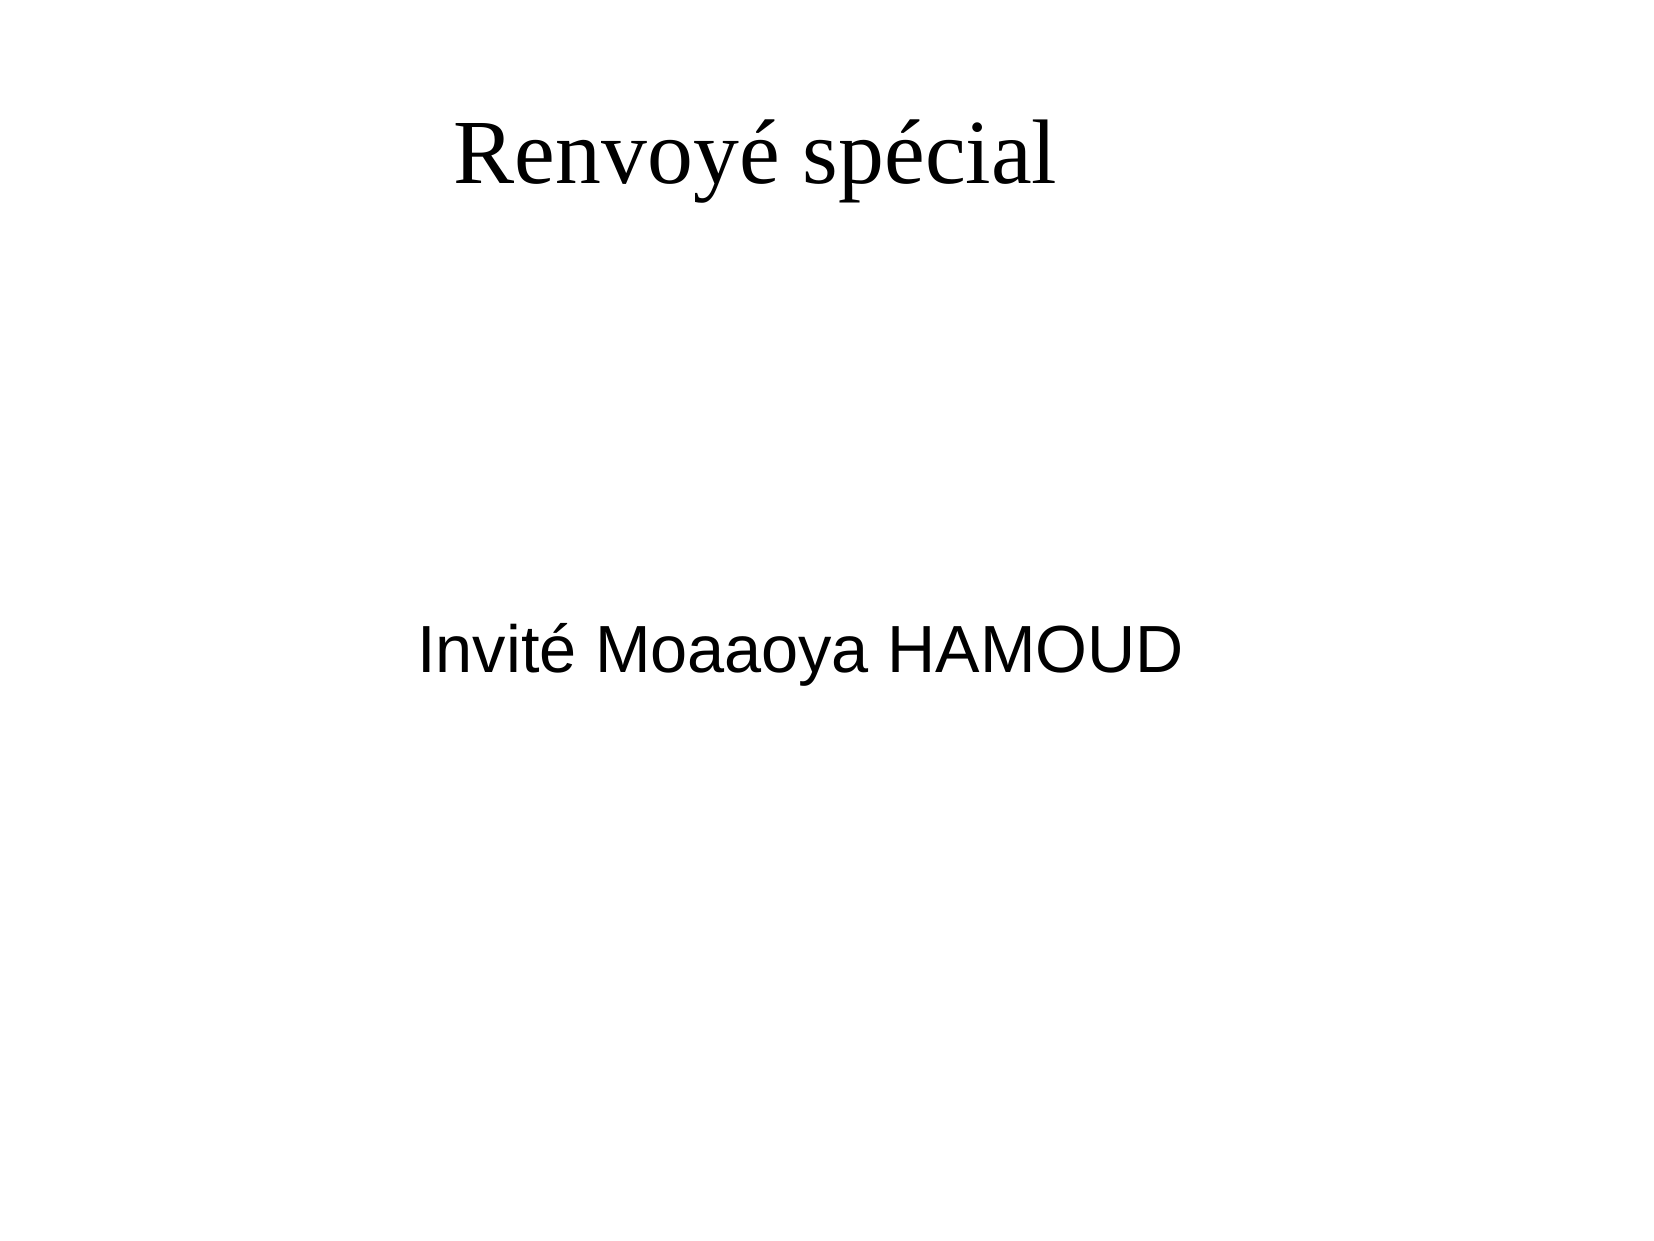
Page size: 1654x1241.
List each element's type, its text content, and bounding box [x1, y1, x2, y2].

title Renvoyé spécial [82, 49, 1453, 257]
subtitle Invité Moaaoya HAMOUD [82, 290, 1538, 1010]
